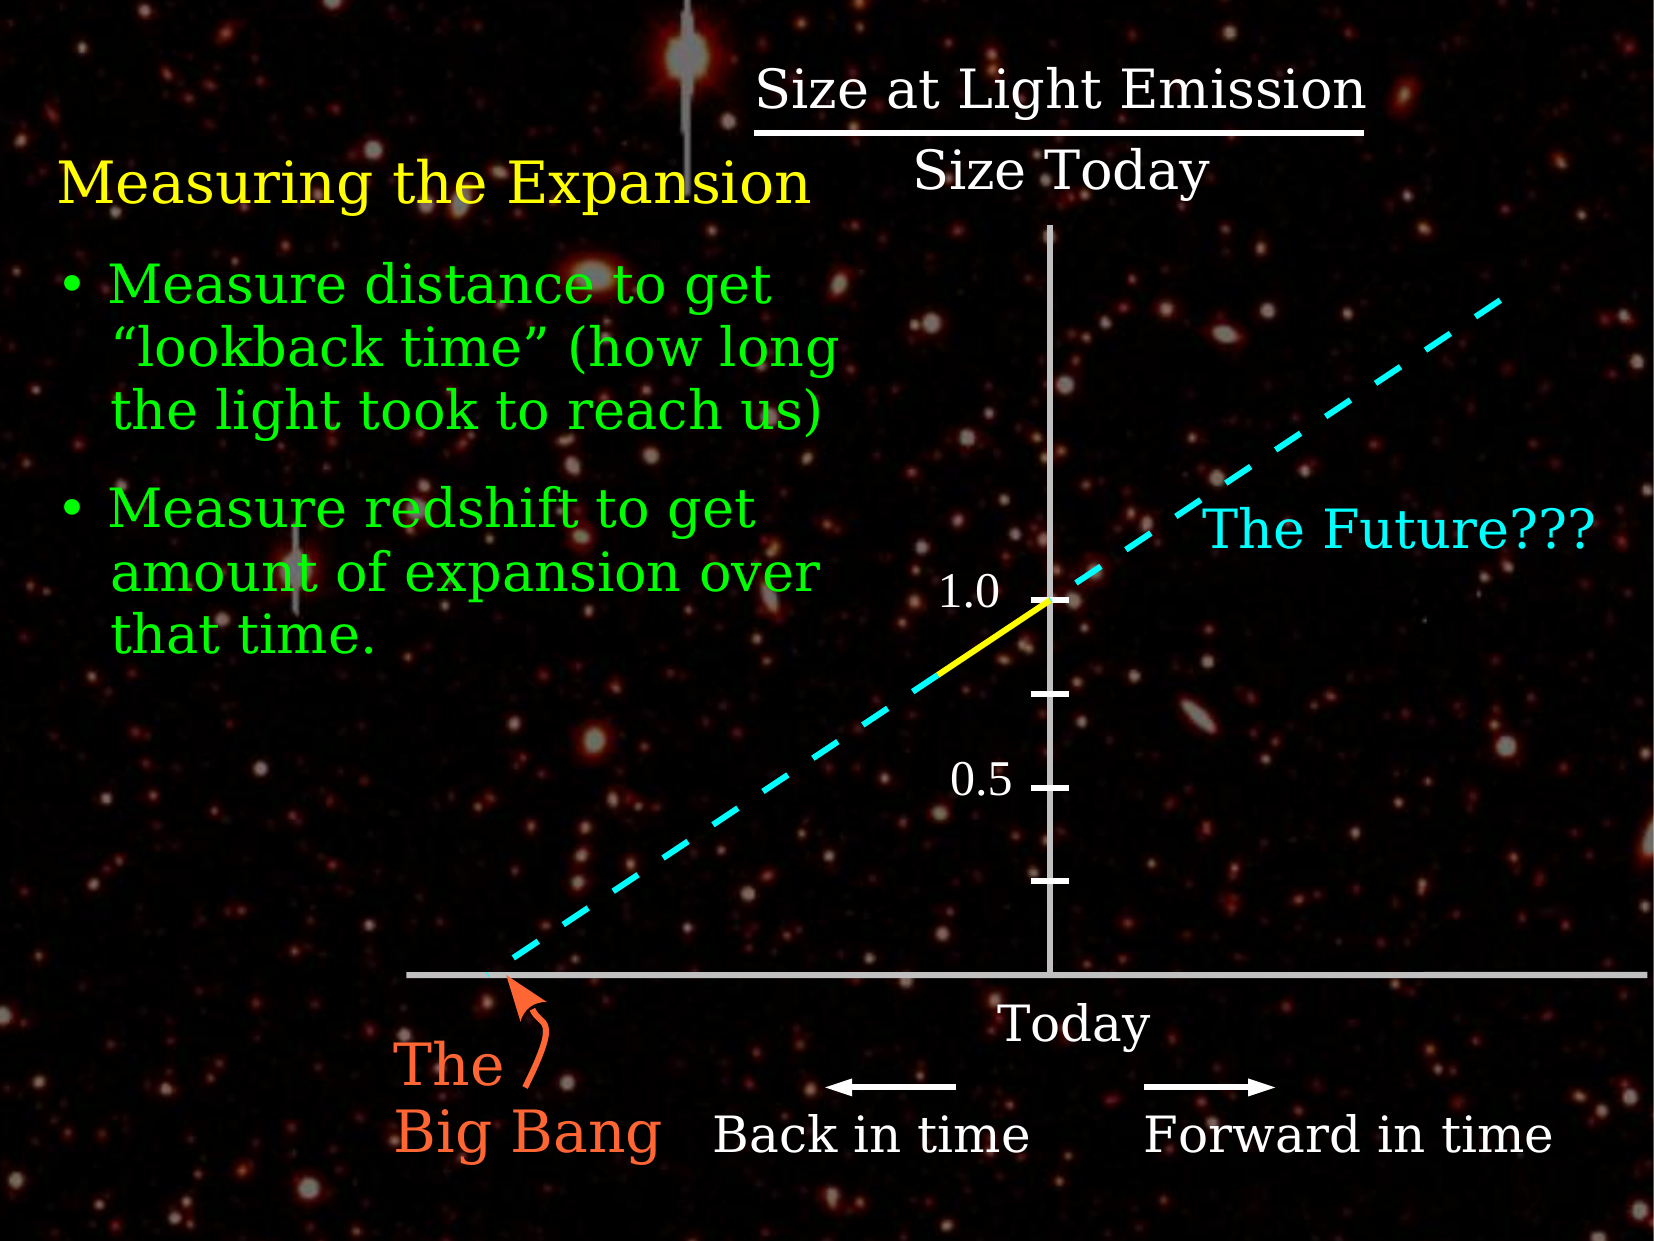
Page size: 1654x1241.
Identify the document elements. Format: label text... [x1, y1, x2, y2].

text_box The Future??? [1202, 498, 1598, 563]
text_box Measuring the Expansion • Measure distance to get “lookback time” (how long the light took to reach us) • Measure redshift to get amount of expansion over that time. [56, 150, 882, 667]
picture [0, 0, 1654, 1241]
text_box Size at Light Emission Size Today [754, 58, 1369, 207]
text_box 0.5 [950, 750, 1013, 808]
text_box Back in time [712, 1106, 1031, 1165]
text_box 1.0 [937, 563, 1001, 620]
text_box Forward in time [1143, 1106, 1555, 1165]
text_box The Big Bang [393, 1031, 659, 1167]
text_box Today [997, 994, 1151, 1053]
